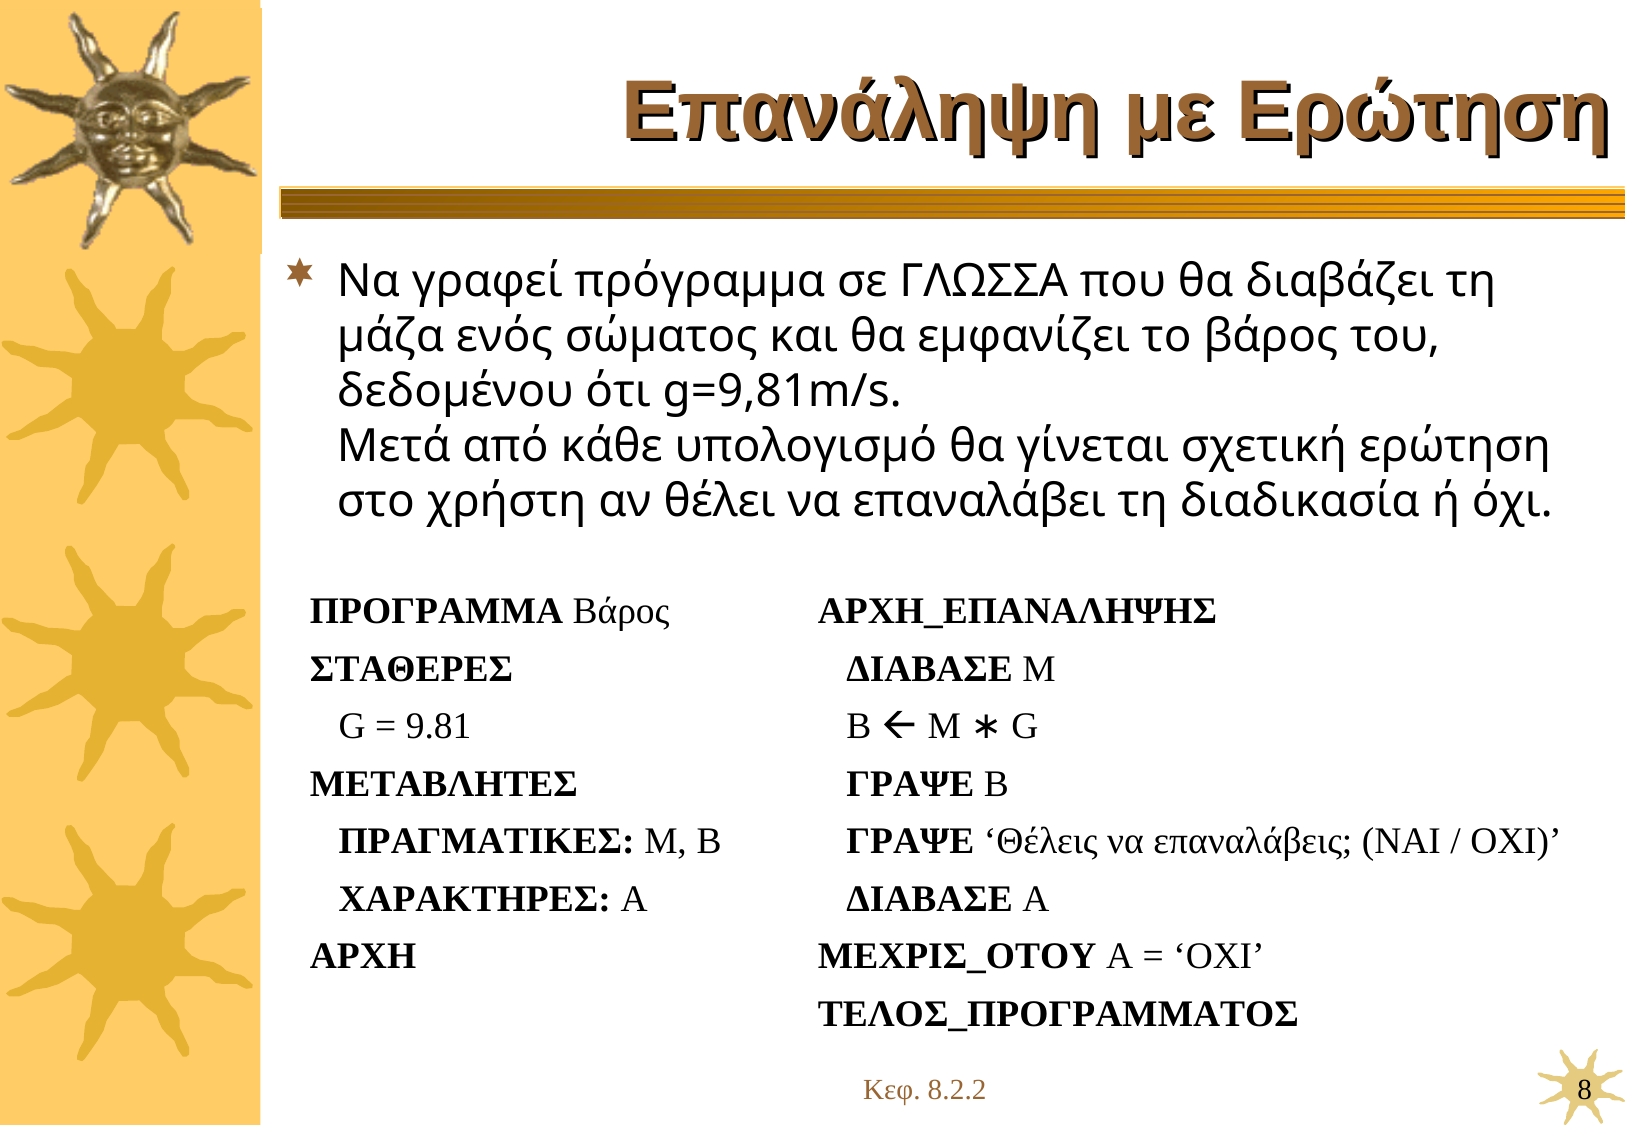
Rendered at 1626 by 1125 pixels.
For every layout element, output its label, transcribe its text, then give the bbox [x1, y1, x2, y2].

text_box Να γραφεί πρόγραμμα σε ΓΛΩΣΣΑ που θα διαβάζει τη μάζα ενός σώματος και θα εμφανίζει το βάρος του, δεδομένου ότι g=9,81m/s. Μετά από κάθε υπολογισμό θα γίνεται σχετική ερώτηση στο χρήστη αν θέλει να επαναλάβει τη διαδικασία ή όχι. [265, 243, 1625, 534]
text_box ΠΡΟΓΡΑΜΜΑ Βάρος ΣΤΑΘΕΡΕΣ G = 9.81 ΜΕΤΑΒΛΗΤΕΣ ΠΡΑΓΜΑΤΙΚΕΣ: Μ, Β ΧΑΡΑΚΤΗΡΕΣ: Α ΑΡΧΗ [295, 578, 803, 1125]
picture [1, 163, 262, 254]
text_box ΑΡΧΗ_ΕΠΑΝΑΛΗΨΗΣ ΔΙΑΒΑΣΕ Μ Β  Μ ∗ G ΓΡΑΨΕ Β ΓΡΑΨΕ ‘Θέλεις να επαναλάβεις; (ΝΑΙ / ΟΧΙ)’ ΔΙΑΒΑΣΕ Α ΜΕΧΡΙΣ_ΟΤΟΥ Α = ‘ΟΧΙ’ ΤΕΛΟΣ_ΠΡΟΓΡΑΜΜΑΤΟΣ [803, 578, 1626, 1125]
text_box Επανάληψη με Ερώτηση [0, 0, 1625, 163]
